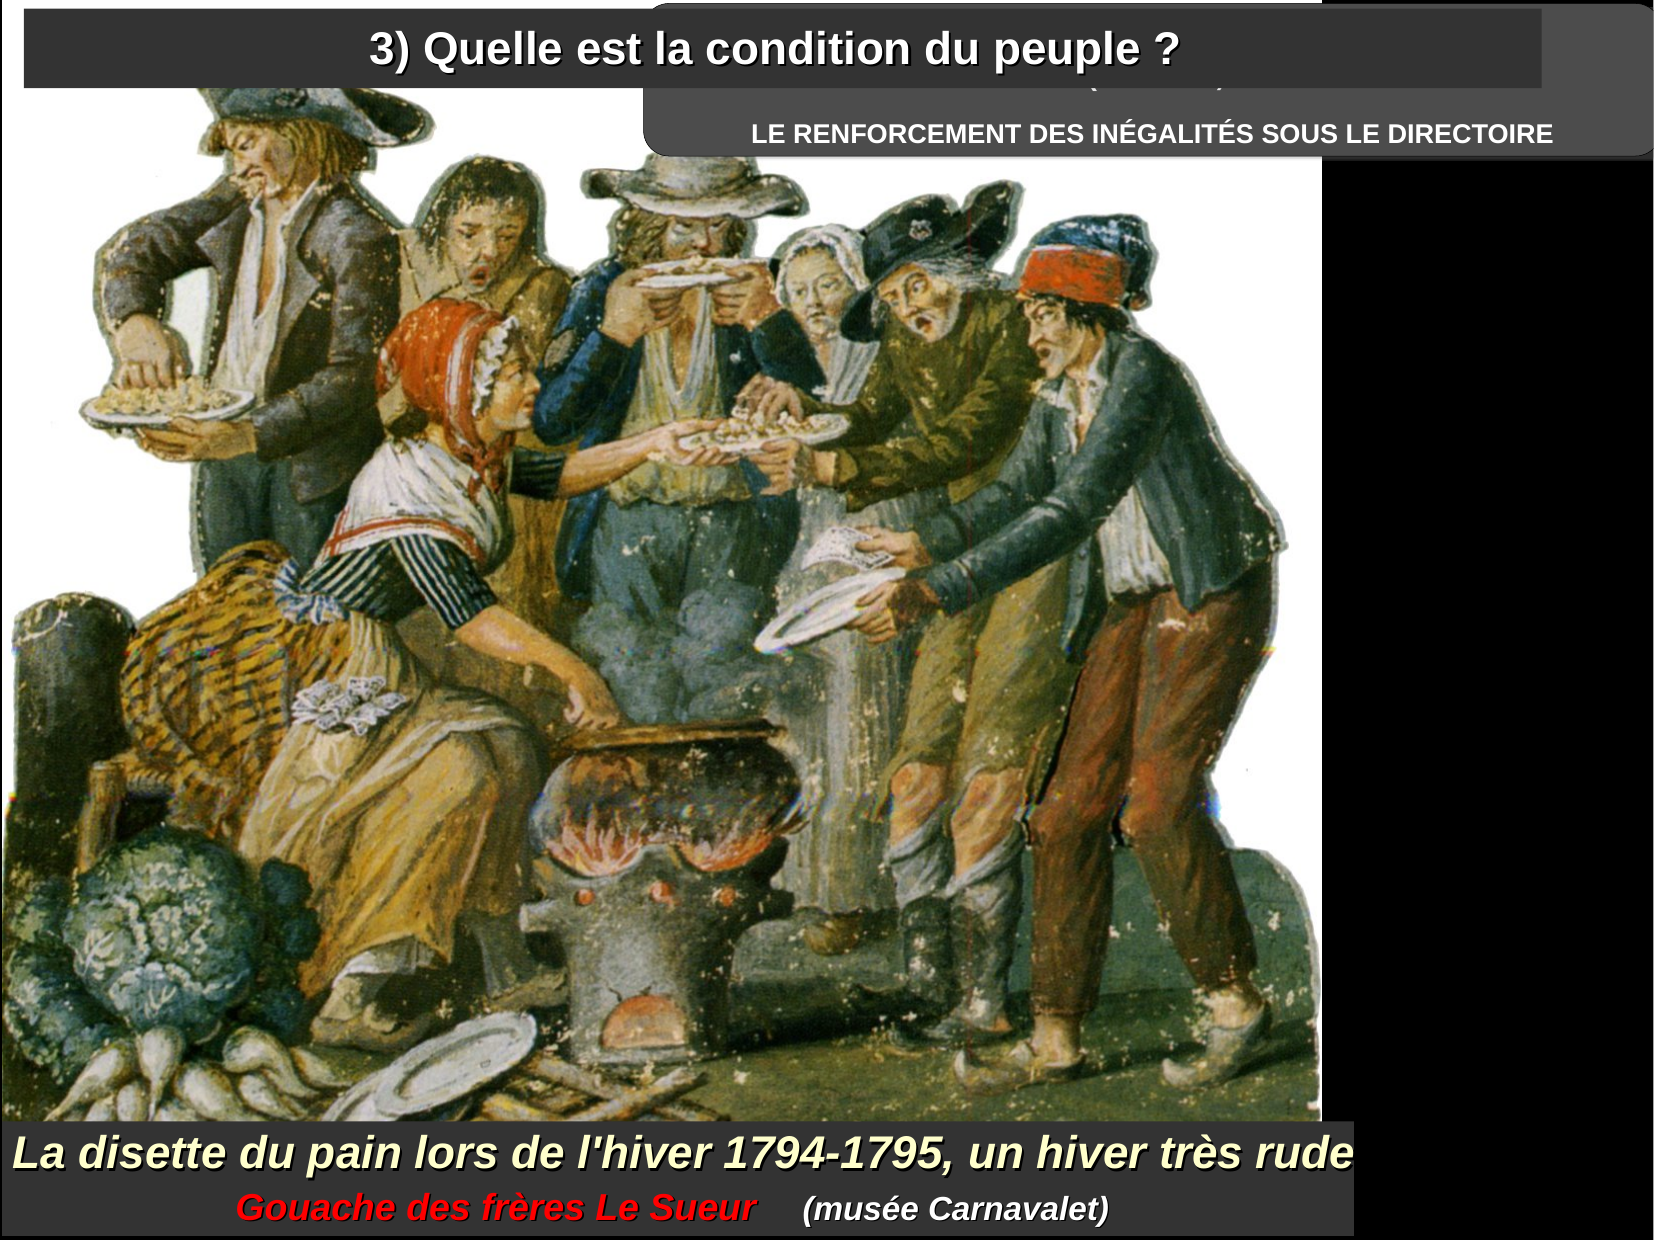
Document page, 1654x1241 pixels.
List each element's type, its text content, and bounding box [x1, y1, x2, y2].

picture [2, 0, 1322, 1121]
text_box La disette du pain lors de l'hiver 1794-1795, un hiver très rude Gouache des frères Le Sueur (musée Carnavalet) [2, 1121, 1354, 1236]
text_box 3) Quelle est la condition du peuple ? [23, 8, 1542, 89]
text_box Exercice 2 : LA SOCIÉTÉ AU TEMPS DU DIRECTOIRE (1795-1799) LE RENFORCEMENT DES INÉGALITÉS SOUS LE DIRECTOIRE [643, 3, 1654, 157]
